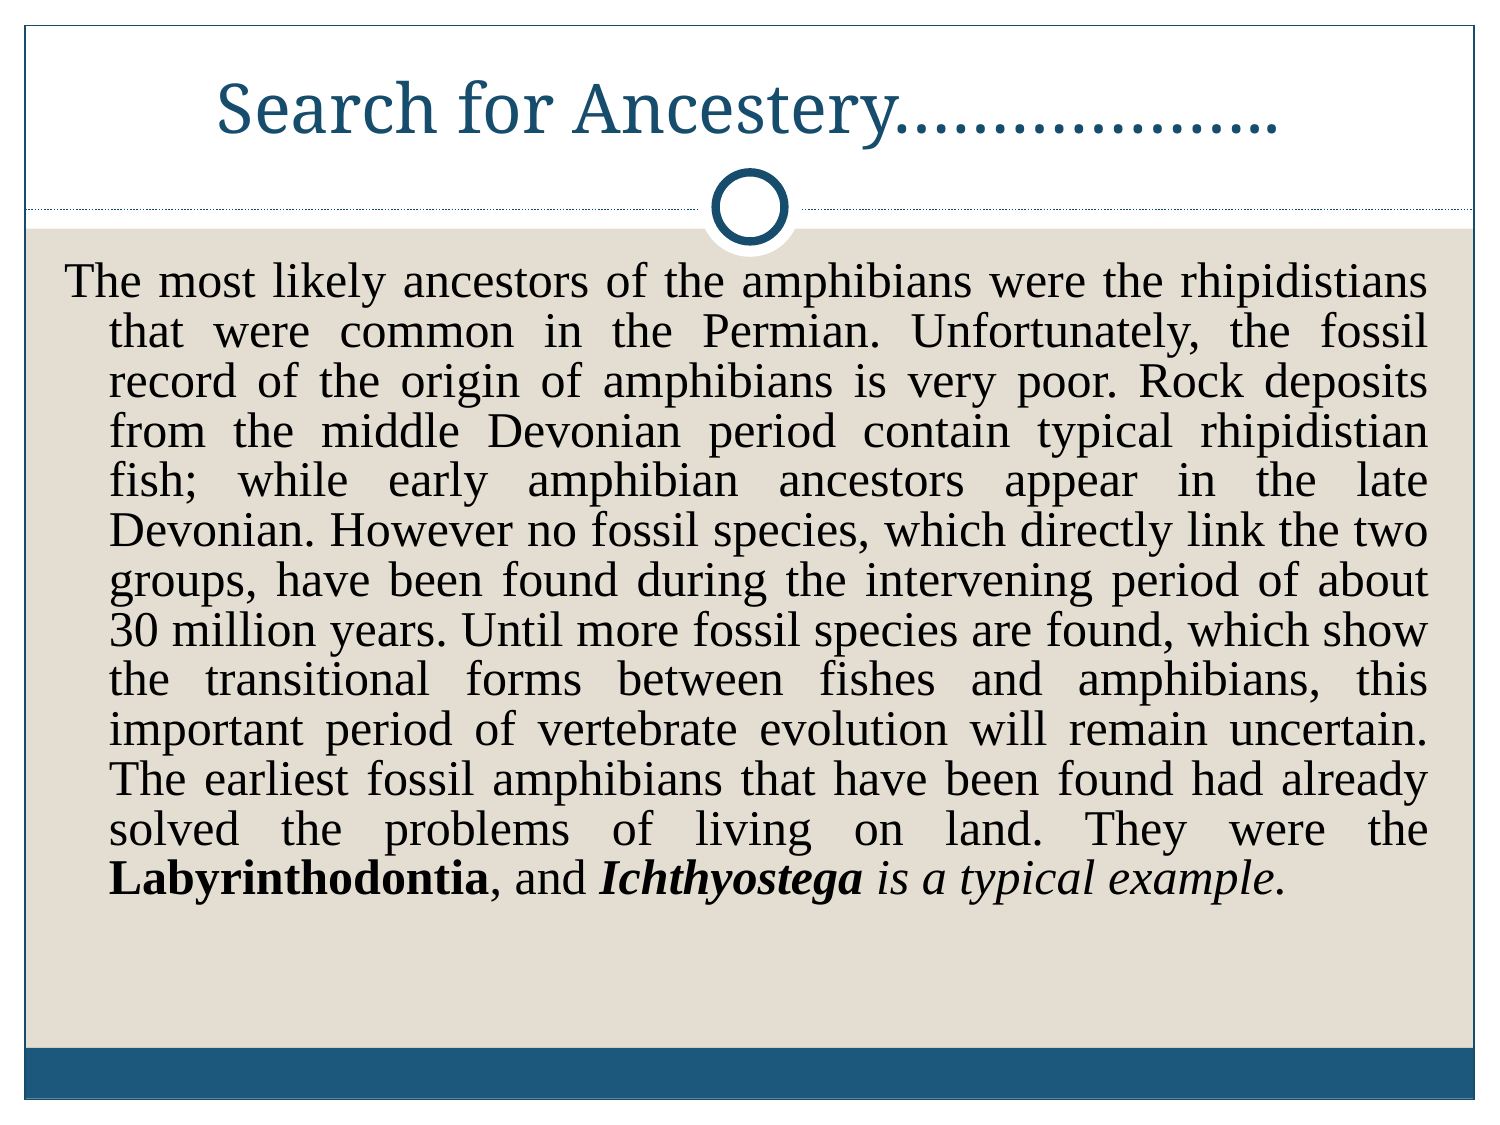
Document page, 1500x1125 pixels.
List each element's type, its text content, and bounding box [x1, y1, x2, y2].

list The most likely ancestors of the amphibians were the rhipidistians that were common in the Permian. Unfortunately, the fossil record of the origin of amphibians is very poor. Rock deposits from the middle Devonian period contain typical rhipidistian fish; while early amphibian ancestors appear in the late Devonian. However no fossil species, which directly link the two groups, have been found during the intervening period of about 30 million years. Until more fossil species are found, which show the transitional forms between fishes and amphibians, this important period of vertebrate evolution will remain uncertain. The earliest fossil amphibians that have been found had already solved the problems of living on land. They were the Labyrinthodontia, and Ichthyostega is a typical example. [49, 250, 1445, 1125]
title Search for Ancestery……………….. [49, 37, 1450, 162]
